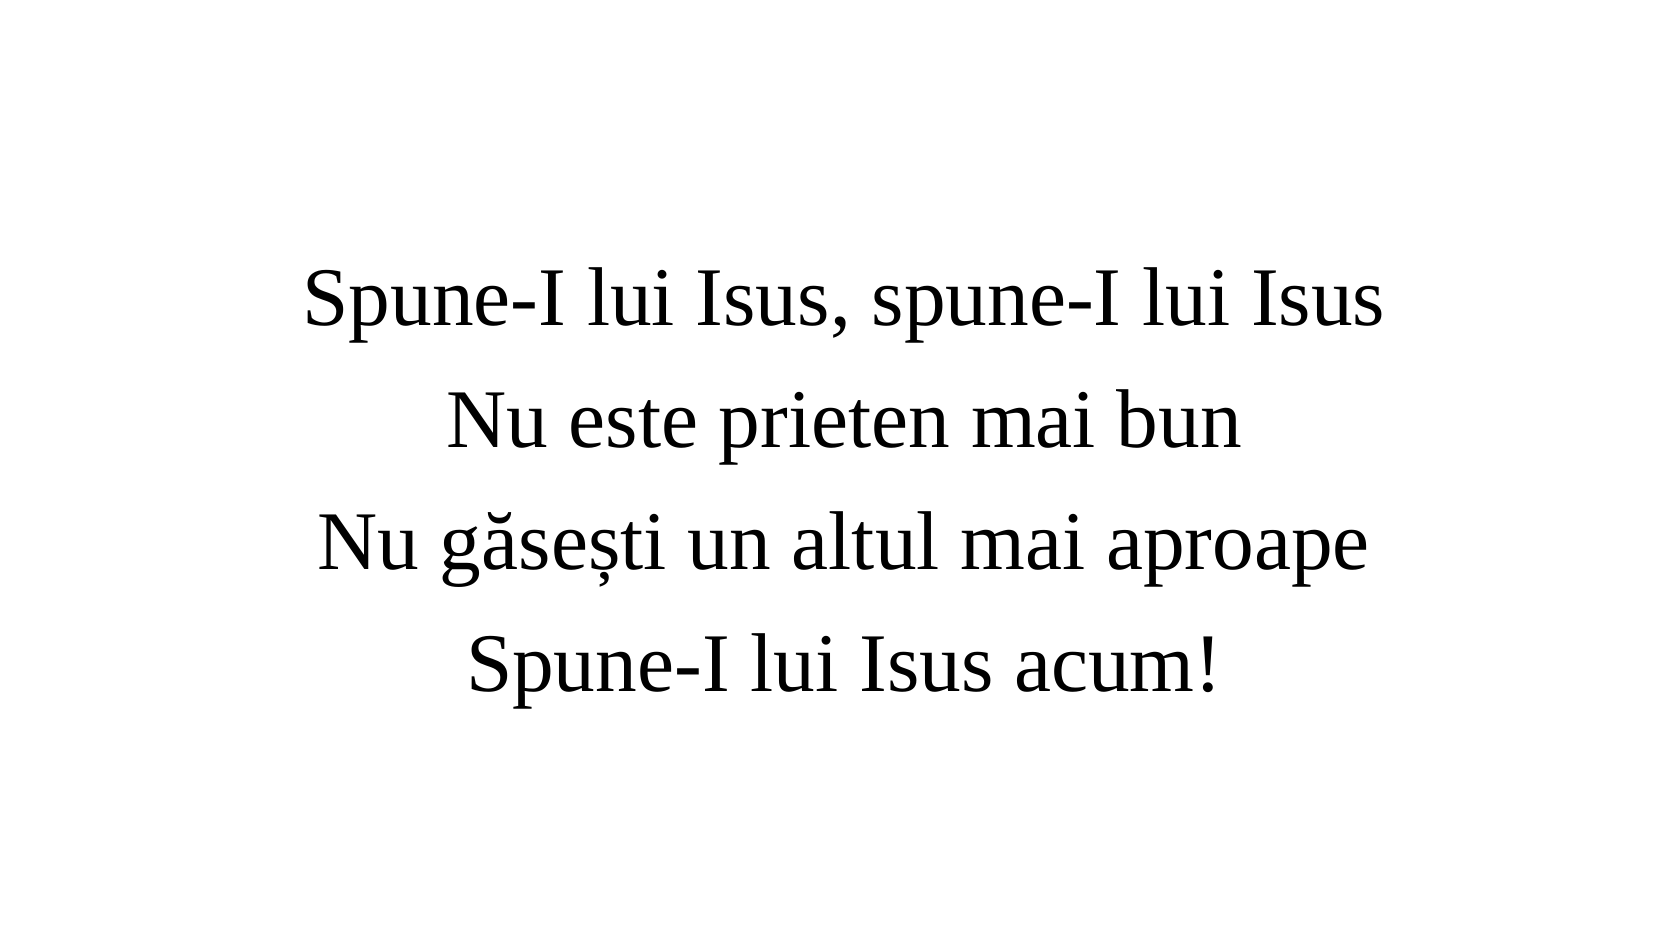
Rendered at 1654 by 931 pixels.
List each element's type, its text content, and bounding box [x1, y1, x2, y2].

subtitle Spune-I lui Isus, spune-I lui Isus Nu este prieten mai bun Nu găsești un altul mai aproape Spune-I lui Isus acum! [177, 238, 1512, 712]
